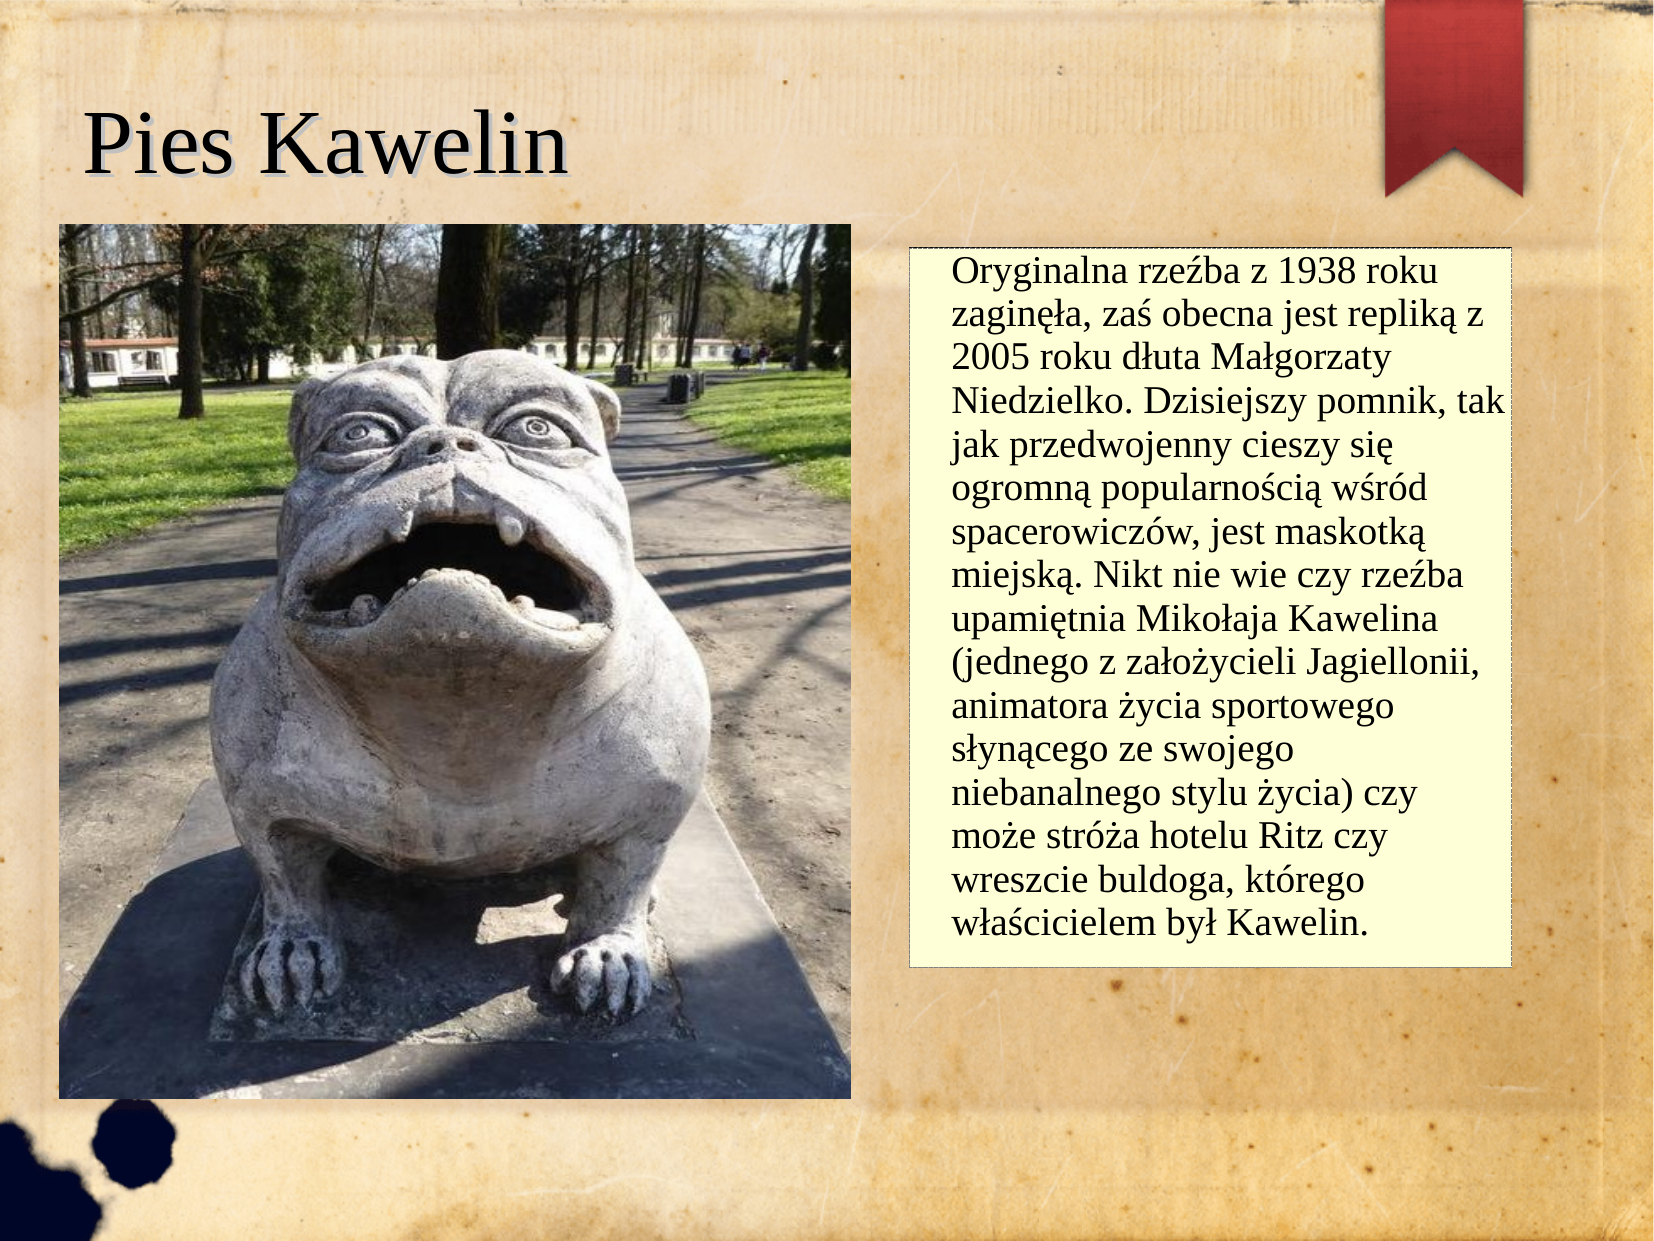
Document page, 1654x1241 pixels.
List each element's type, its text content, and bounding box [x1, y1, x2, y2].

title Pies Kawelin [82, 49, 1347, 237]
list Oryginalna rzeźba z 1938 roku zaginęła, zaś obecna jest repliką z 2005 roku dłuta Małgorzaty Niedzielko. Dzisiejszy pomnik, tak jak przedwojenny cieszy się ogromną popularnością wśród spacerowiczów, jest maskotką miejską. Nikt nie wie czy rzeźba upamiętnia Mikołaja Kawelina (jednego z założycieli Jagiellonii, animatora życia sportowego słynącego ze swojego niebanalnego stylu życia) czy może stróża hotelu Ritz czy wreszcie buldoga, którego właścicielem był Kawelin. [909, 248, 1512, 968]
picture [0, 0, 1654, 1241]
